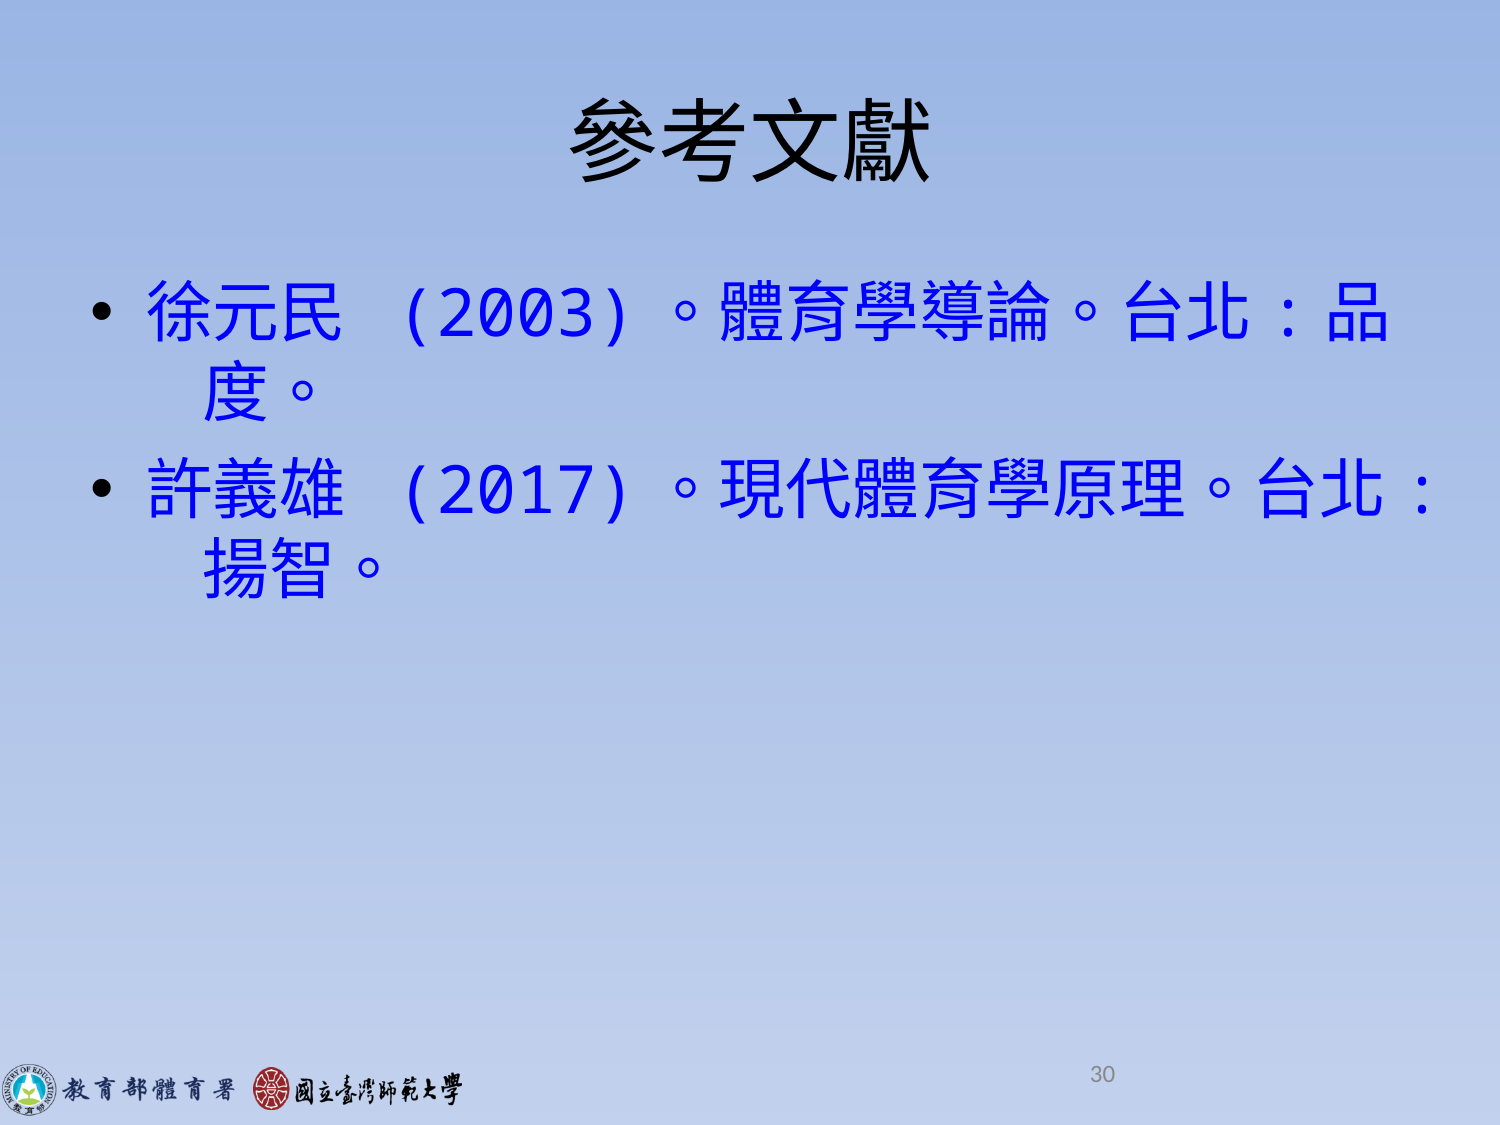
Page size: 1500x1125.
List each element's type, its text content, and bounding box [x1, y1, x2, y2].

list 徐元民 (2003)。體育學導論。台北:品度。 許義雄 (2017)。現代體育學原理。台北:揚智。 [75, 262, 1426, 1005]
text_box [1074, 1042, 1426, 1103]
title 參考文獻 [75, 45, 1426, 233]
